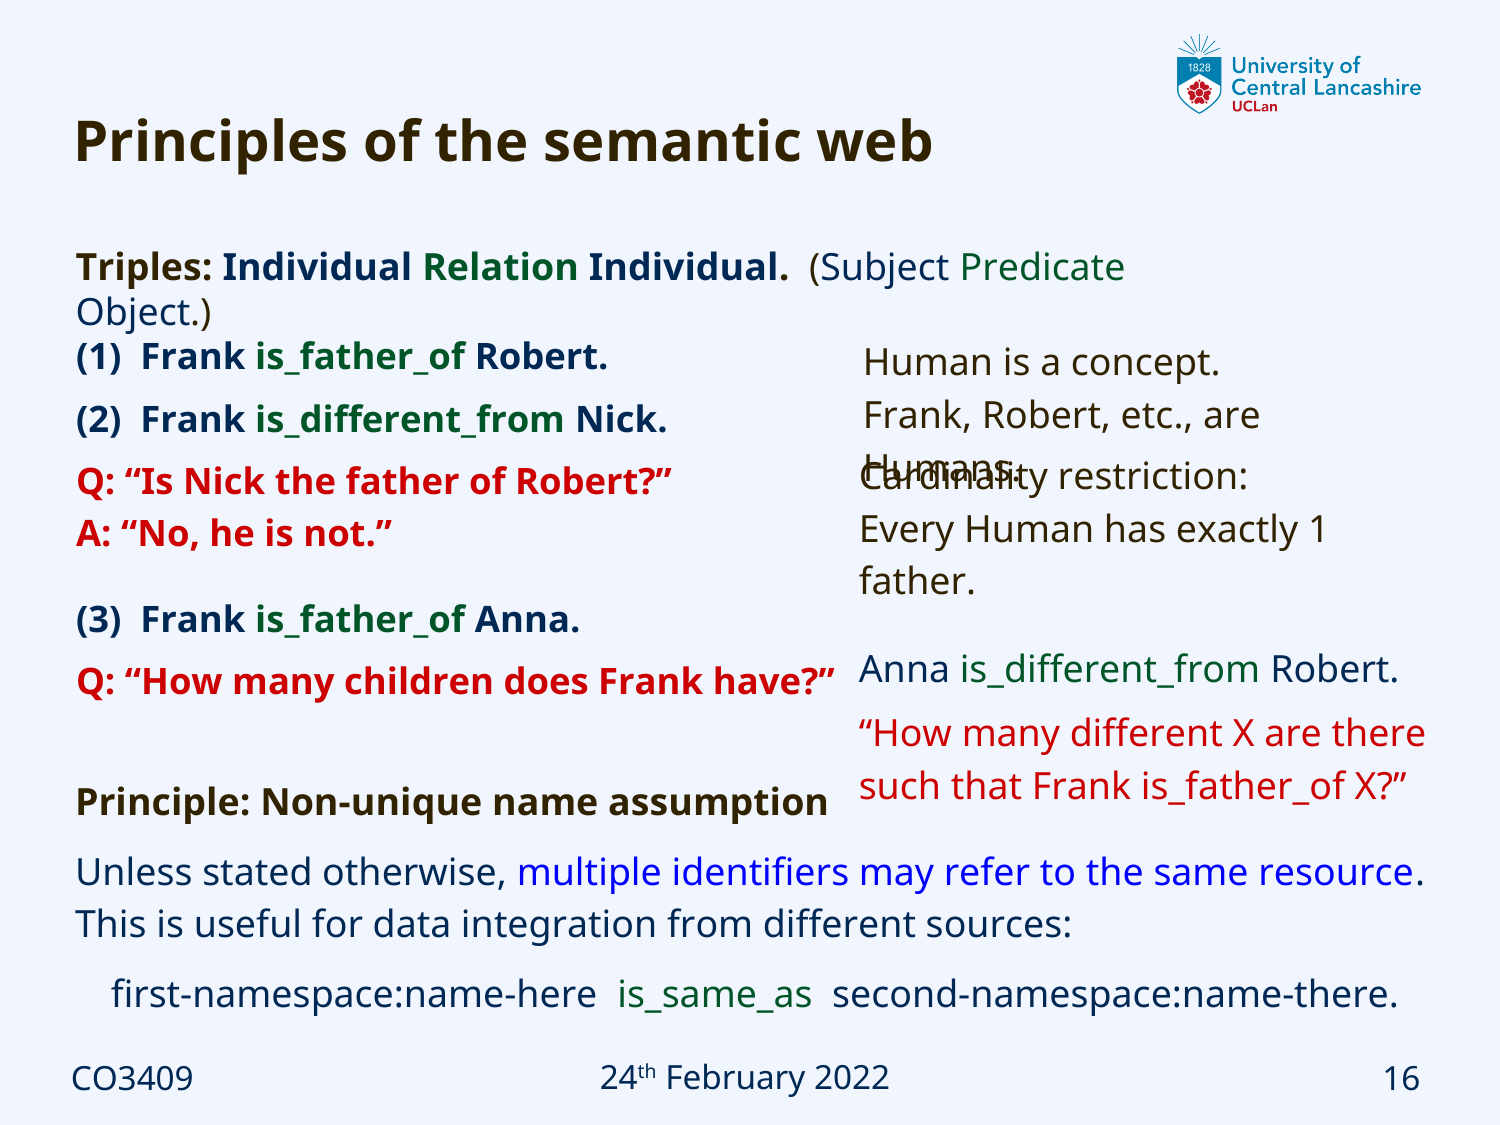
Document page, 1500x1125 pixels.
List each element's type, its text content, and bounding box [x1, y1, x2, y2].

title Principles of the semantic web [58, 93, 1475, 186]
picture [1177, 34, 1421, 93]
text_box Human is a concept. Frank, Robert, etc., are Humans. [848, 323, 1435, 444]
text_box (1) Frank is_father_of Robert. (2) Frank is_different_from Nick. Q: “Is Nick the father of Robert?” A: “No, he is not.” (3) Frank is_father_of Anna. Q: “How many children does Frank have?” [61, 318, 921, 761]
text_box Triples: Individual Relation Individual. (Subject Predicate Object.) [60, 235, 1266, 325]
text_box Cardinality restriction: Every Human has exactly 1 father. Anna is_different_from Robert. “How many different X are there such that Frank is_father_of X?” [843, 437, 1461, 762]
text_box Principle: Non-unique name assumption Unless stated otherwise, multiple identifiers may refer to the same resource. This is useful for data integration from different sources: first-namespace:name-here is_same_as second-namespace:name-there. [60, 762, 1451, 1023]
